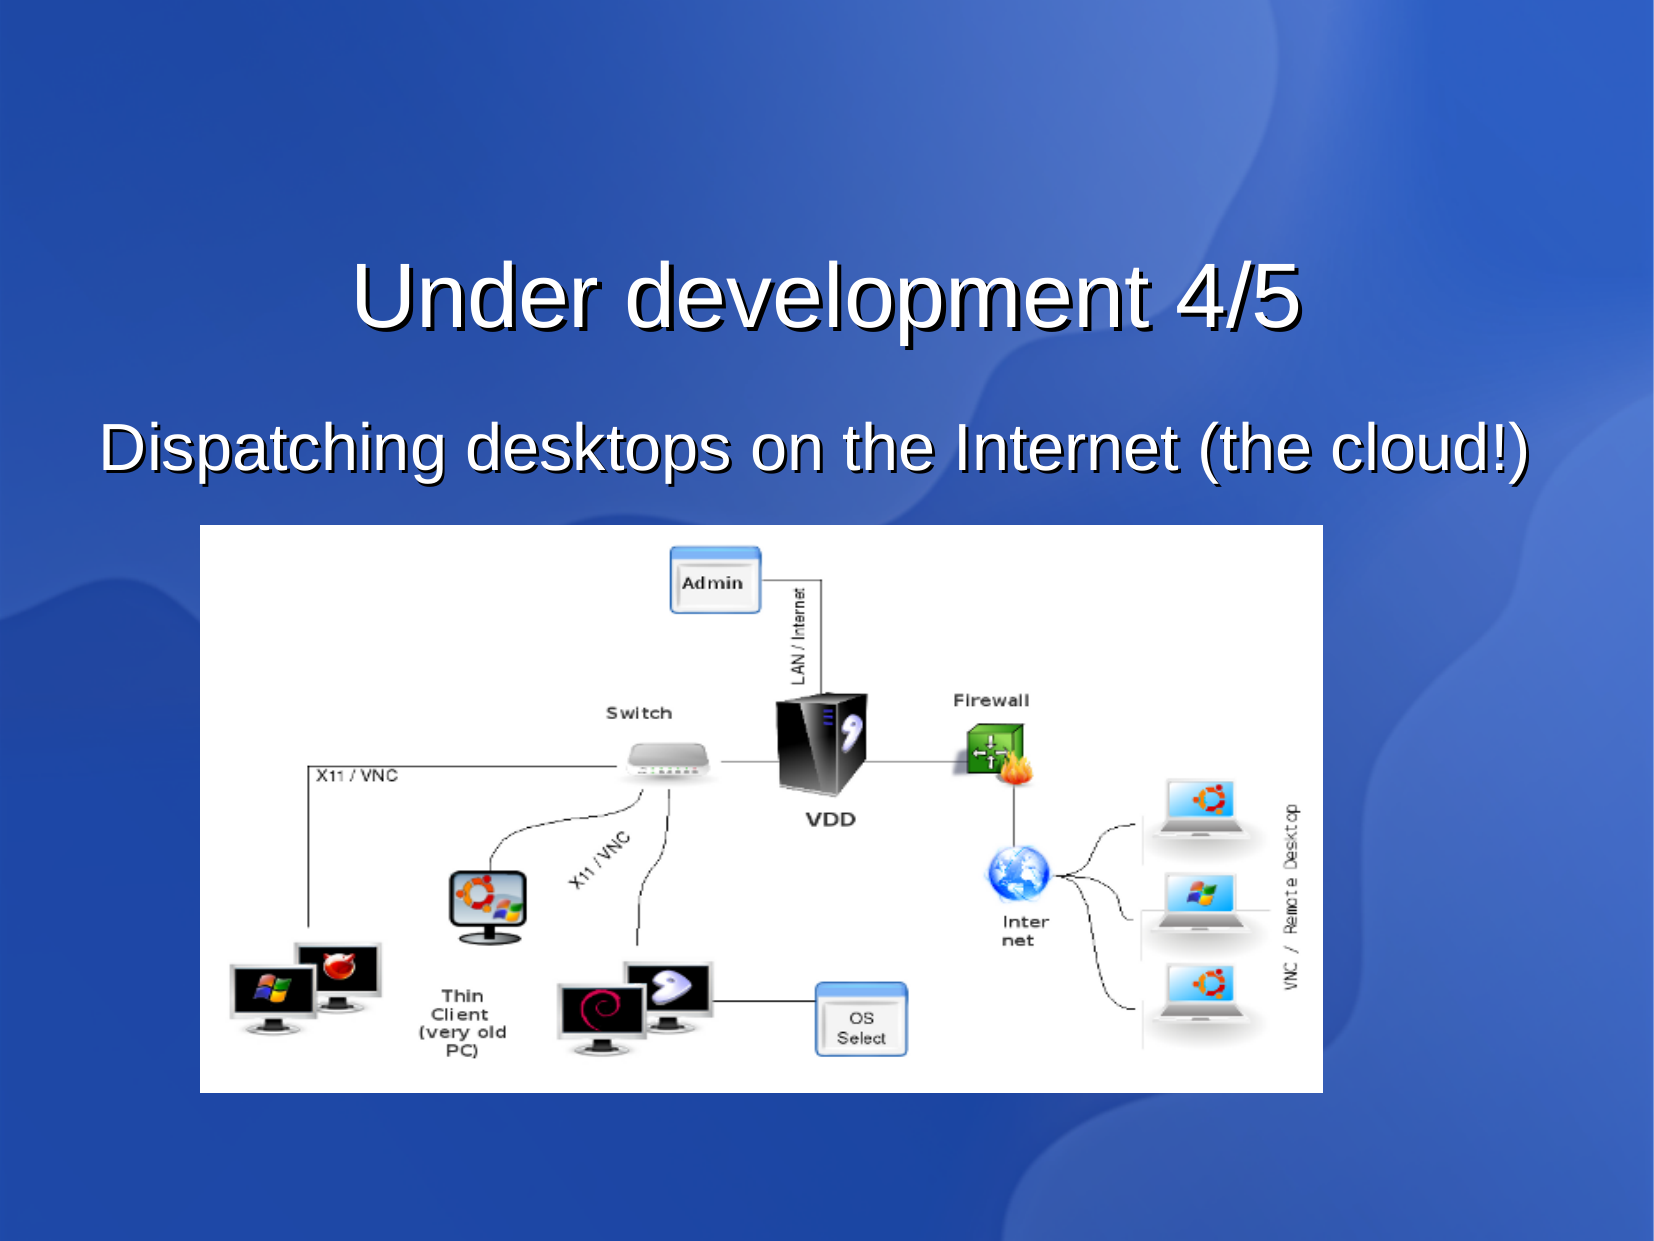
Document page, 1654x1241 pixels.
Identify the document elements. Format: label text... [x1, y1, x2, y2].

title Under development 4/5 [82, 206, 1571, 384]
subtitle Dispatching desktops on the Internet (the cloud!) [82, 391, 1571, 1094]
picture [0, 0, 1654, 1241]
